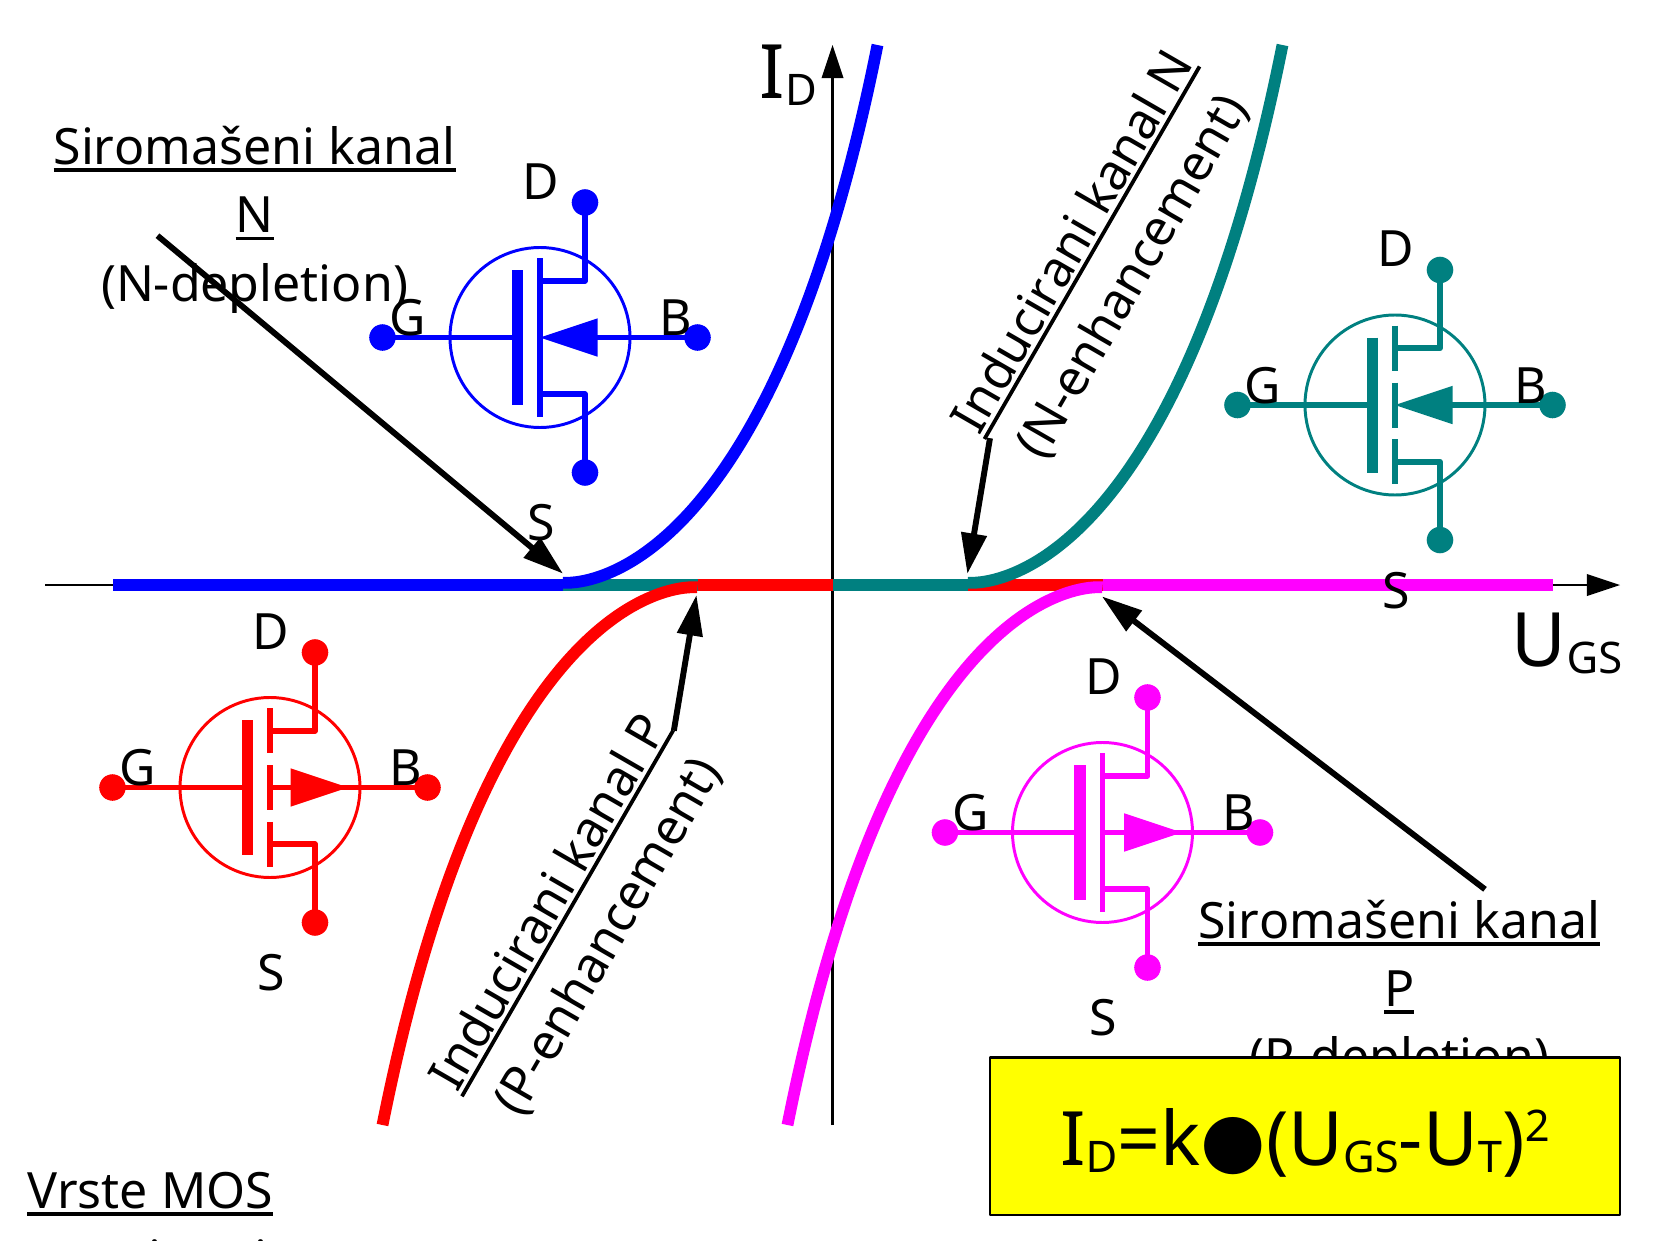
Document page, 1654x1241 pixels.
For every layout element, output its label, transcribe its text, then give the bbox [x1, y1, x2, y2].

text_box Inducirani kanal P (P-enhancement) [403, 688, 734, 1140]
text_box D G B S [361, 145, 722, 508]
text_box UGS [1510, 586, 1624, 702]
text_box Vrste MOS tranzistorjev [27, 1154, 563, 1216]
text_box Siromašeni kanal N (N-depletion) [33, 111, 477, 232]
text_box D G B S [91, 595, 452, 958]
text_box ID=k●(UGS-UT)2 [990, 1057, 1621, 1216]
text_box Inducirani kanal N (N-enhancement) [928, 28, 1258, 479]
text_box ID [754, 18, 822, 134]
text_box Siromašeni kanal P (P-depletion) [1185, 884, 1613, 1006]
text_box D G B S [1166, 640, 1284, 731]
text_box D G B S [923, 640, 1284, 1003]
text_box D G B S [1216, 213, 1577, 576]
text_box D G B S [361, 410, 478, 508]
